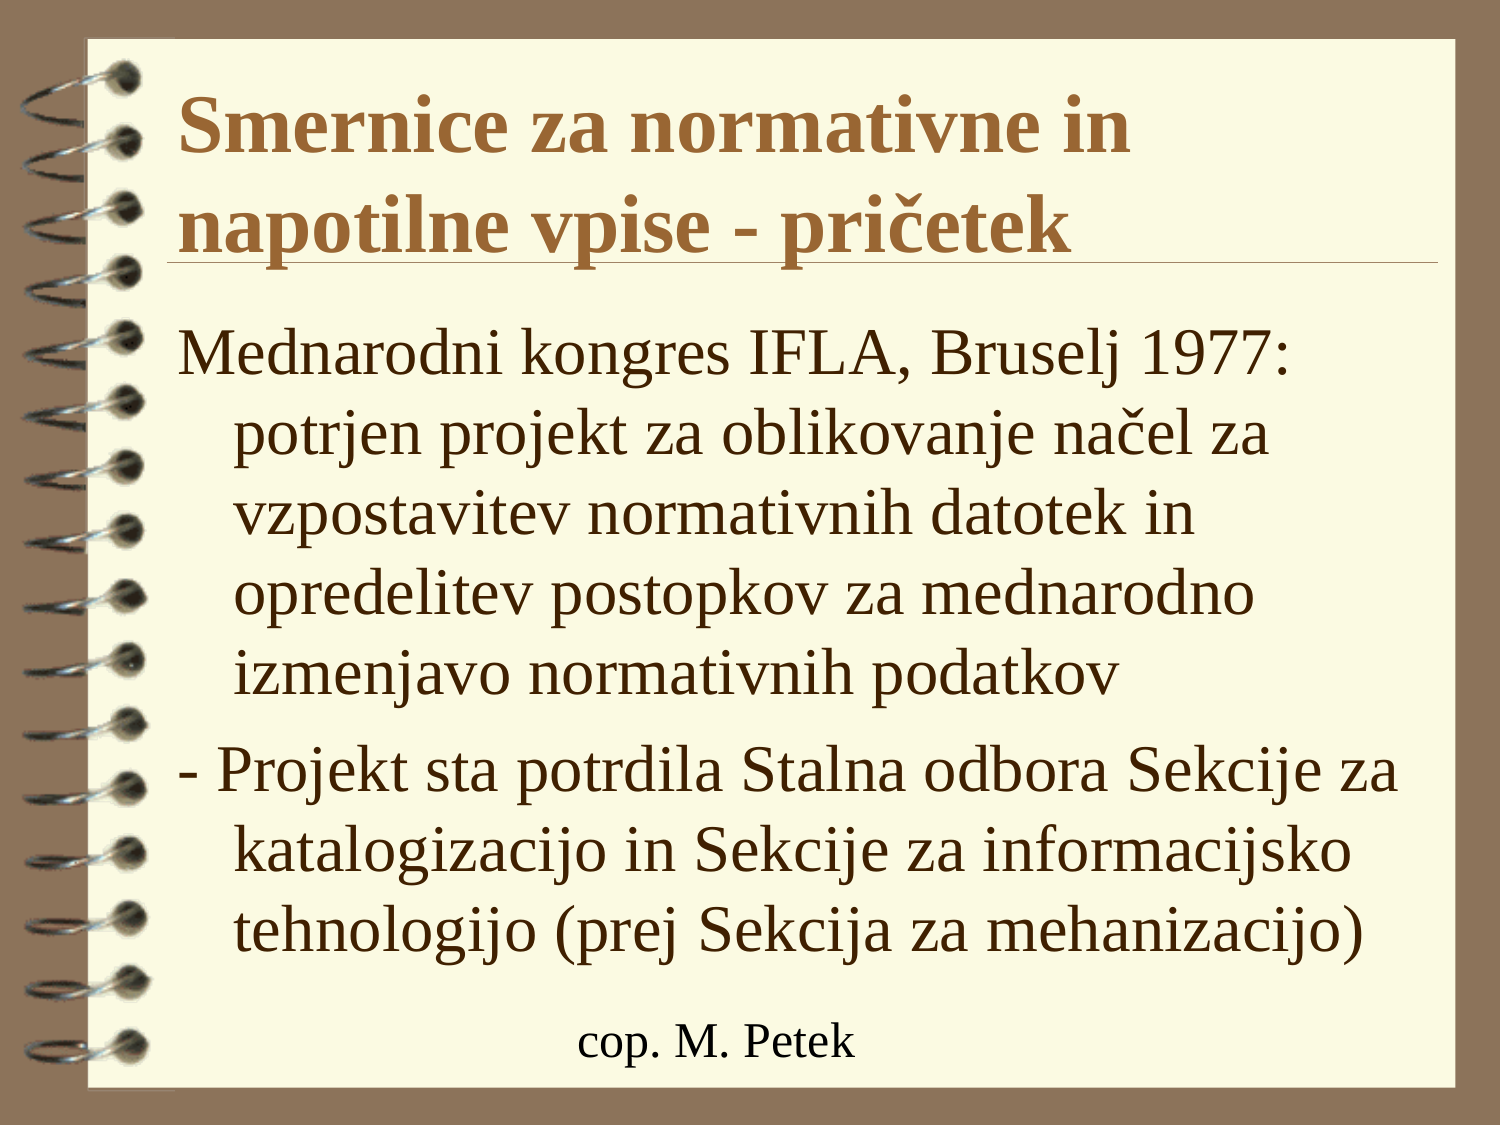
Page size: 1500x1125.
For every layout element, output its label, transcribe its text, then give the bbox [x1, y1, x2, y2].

title Smernice za normativne in napotilne vpise - pričetek [162, 61, 1438, 277]
list Mednarodni kongres IFLA, Bruselj 1977: potrjen projekt za oblikovanje načel za vzpostavitev normativnih datotek in opredelitev postopkov za mednarodno izmenjavo normativnih podatkov - Projekt sta potrdila Stalna odbora Sekcije za katalogizacijo in Sekcije za informacijsko tehnologijo (prej Sekcija za mehanizacijo) [162, 299, 1438, 976]
picture [0, 0, 175, 1125]
